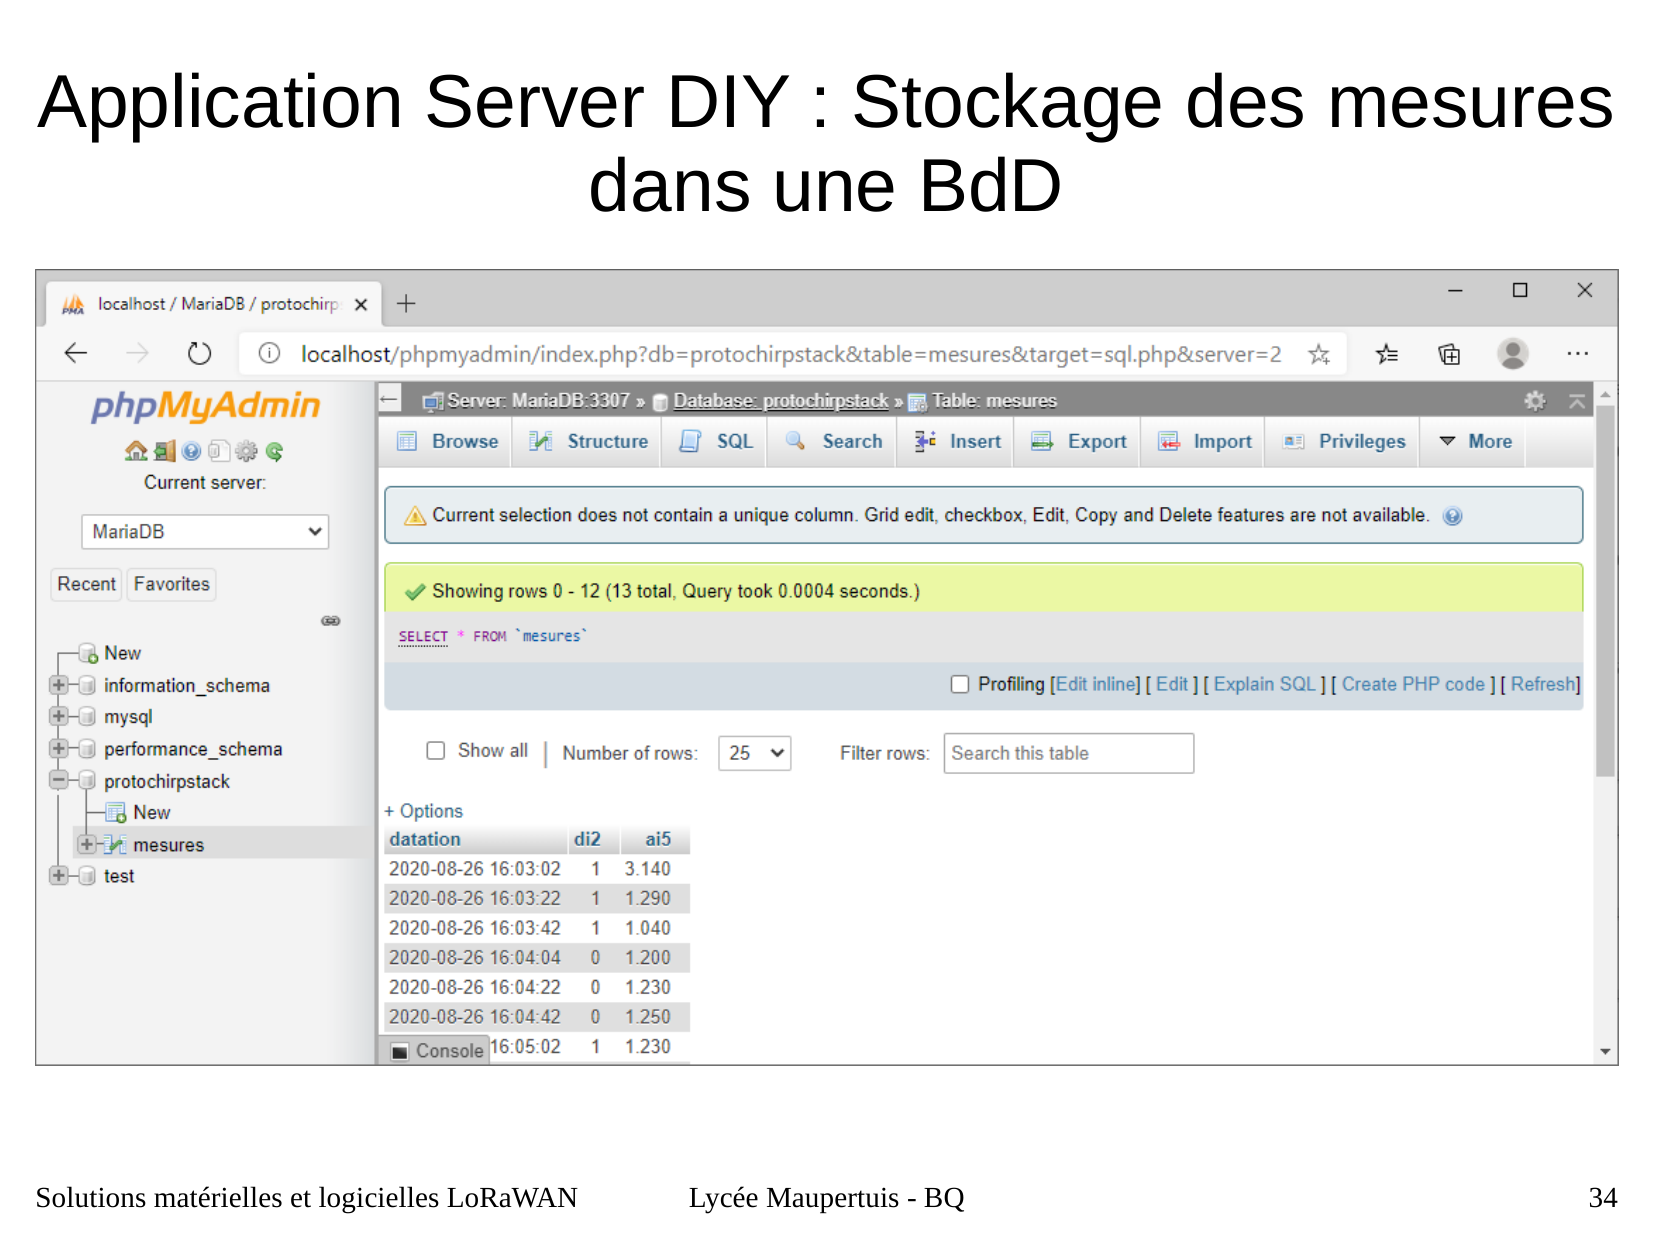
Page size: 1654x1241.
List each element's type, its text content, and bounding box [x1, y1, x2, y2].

title Application Server DIY : Stockage des mesures dans une BdD [35, 59, 1619, 228]
picture [35, 269, 1619, 1066]
